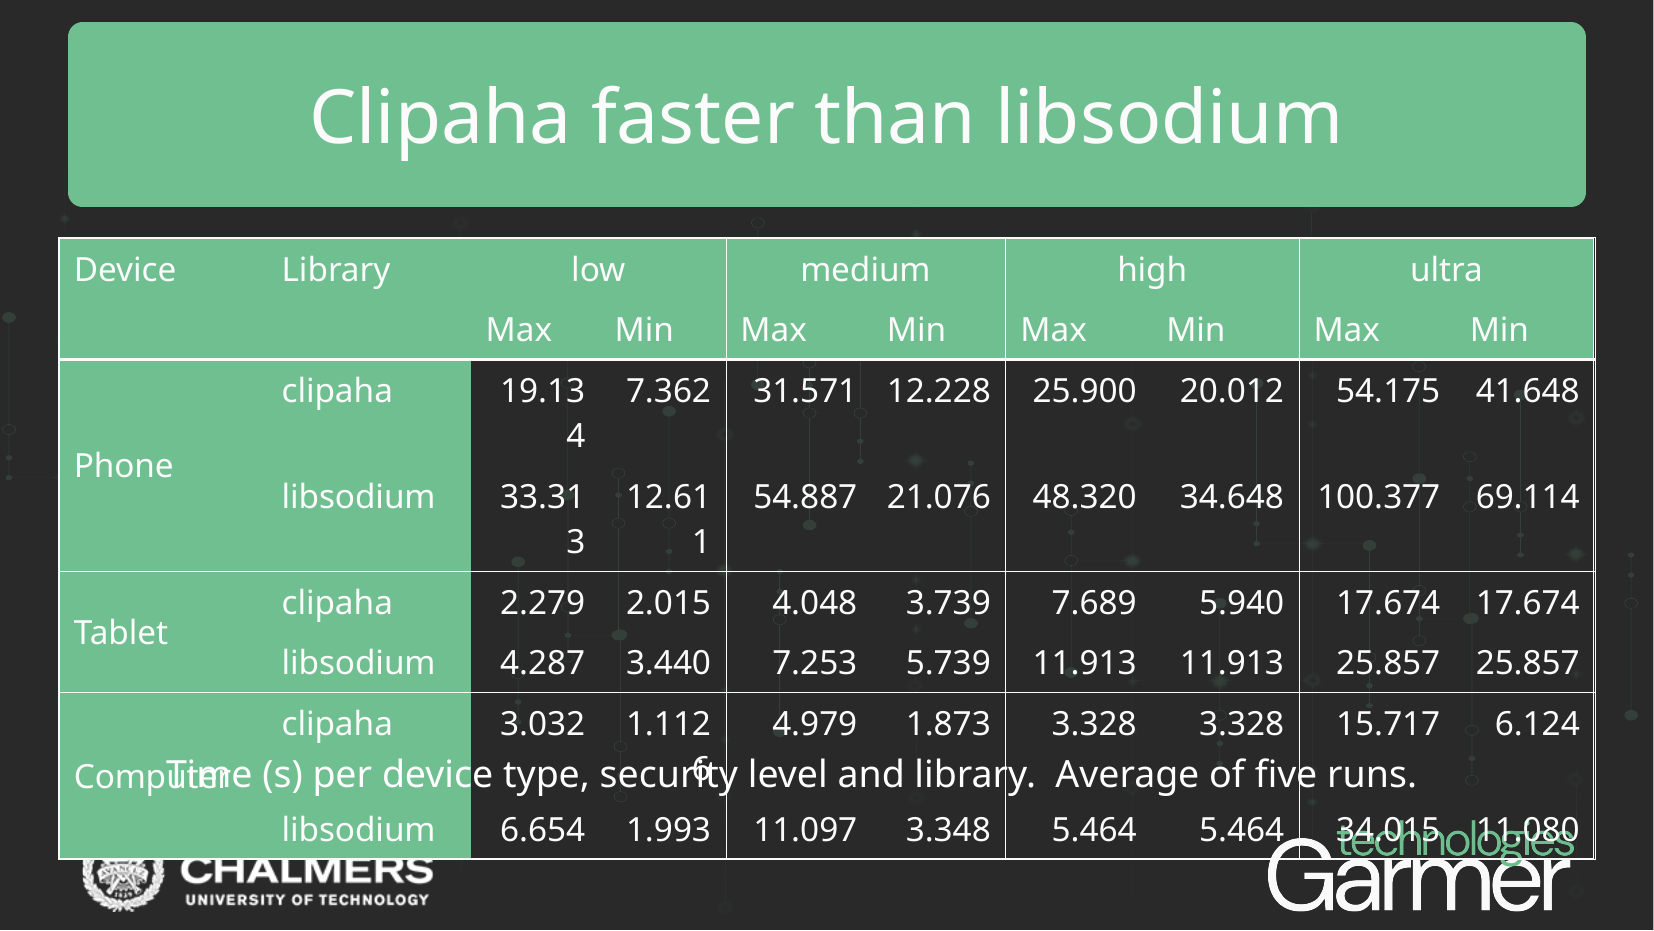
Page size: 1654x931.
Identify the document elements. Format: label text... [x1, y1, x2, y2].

table_cell 15.717 [1300, 693, 1455, 740]
table_cell 5.739 [872, 632, 1005, 692]
table_cell 5.464 [1006, 802, 1151, 858]
table_cell clipaha [267, 693, 471, 740]
table_cell libsodium [267, 632, 471, 692]
table_cell 12.611 [600, 465, 726, 571]
table_cell 25.857 [1455, 632, 1593, 692]
table_cell libsodium [267, 465, 471, 571]
table_cell Min [872, 299, 1005, 358]
table_cell 7.362 [600, 361, 726, 465]
table_cell 20.012 [1151, 361, 1299, 465]
table_cell 3.440 [600, 632, 726, 692]
table_cell Max [471, 299, 600, 358]
table_cell 7.253 [727, 632, 872, 692]
table_cell 19.134 [471, 361, 600, 465]
table_cell 12.228 [872, 361, 1005, 465]
table_cell 7.689 [1006, 572, 1151, 632]
table_cell 1.993 [600, 802, 726, 858]
table_cell Max [727, 299, 872, 358]
title Clipaha faster than libsodium [82, 37, 1571, 193]
table_cell 54.887 [727, 465, 872, 571]
table_cell 3.032 [471, 693, 600, 740]
table_cell 2.279 [471, 572, 600, 632]
table_cell libsodium [267, 802, 471, 858]
table_header Device [60, 239, 267, 358]
text_box Time (s) per device type, security level and library. Average of five runs. [151, 740, 1503, 802]
table_cell 25.900 [1006, 361, 1151, 465]
table_cell 34.015 [1300, 802, 1455, 858]
table_cell clipaha [320, 719, 330, 733]
table_cell 4.048 [727, 572, 872, 632]
table_cell 25.857 [1300, 632, 1455, 692]
table_cell 6.124 [1455, 693, 1593, 798]
table_header medium [727, 239, 1005, 299]
picture [82, 860, 443, 912]
table_cell 1.873 [872, 693, 1005, 740]
table_cell 2.015 [600, 572, 726, 632]
table_cell 34.648 [1151, 465, 1299, 571]
table_cell 3.348 [872, 802, 1005, 858]
table_cell 17.674 [1455, 572, 1593, 632]
table_header high [1006, 239, 1299, 299]
table_cell 31.571 [727, 361, 872, 465]
table_header low [471, 239, 726, 299]
table_cell Min [1151, 299, 1299, 358]
table_cell 4.287 [471, 632, 600, 692]
table_cell 4.979 [727, 693, 872, 740]
table_cell 5.940 [1151, 572, 1299, 632]
table_cell 11.080 [1455, 798, 1593, 858]
table_cell 11.913 [1006, 632, 1151, 692]
table_cell 5.464 [1151, 802, 1299, 858]
table_cell 11.913 [1151, 632, 1299, 692]
table_cell Computer [60, 693, 267, 858]
table_cell 3.328 [1006, 693, 1151, 740]
table_cell clipaha [267, 361, 471, 465]
table_header Library [267, 239, 471, 358]
table_cell 69.114 [1455, 465, 1593, 571]
table_cell 11.097 [727, 802, 872, 858]
table_cell Phone [60, 361, 267, 571]
table_cell 41.648 [1455, 361, 1593, 465]
table_cell 1.1126 [600, 693, 726, 740]
table_header ultra [1300, 239, 1593, 299]
table_cell 21.076 [872, 465, 1005, 571]
table_cell Tablet [60, 572, 267, 692]
table_cell Max [1006, 299, 1151, 358]
table_cell 6.654 [471, 802, 600, 858]
table_cell 33.313 [471, 465, 600, 571]
table_cell clipaha [267, 572, 471, 632]
table_cell 100.377 [1300, 465, 1455, 571]
table_cell 3.328 [1151, 693, 1299, 740]
table_cell Min [1455, 299, 1593, 358]
table_cell 54.175 [1300, 361, 1455, 465]
table_cell Max [1300, 299, 1455, 358]
table_cell Min [600, 299, 726, 358]
table_cell 17.674 [1300, 572, 1455, 632]
table_cell 3.739 [872, 572, 1005, 632]
table_cell 48.320 [1006, 465, 1151, 571]
picture [1246, 807, 1607, 912]
